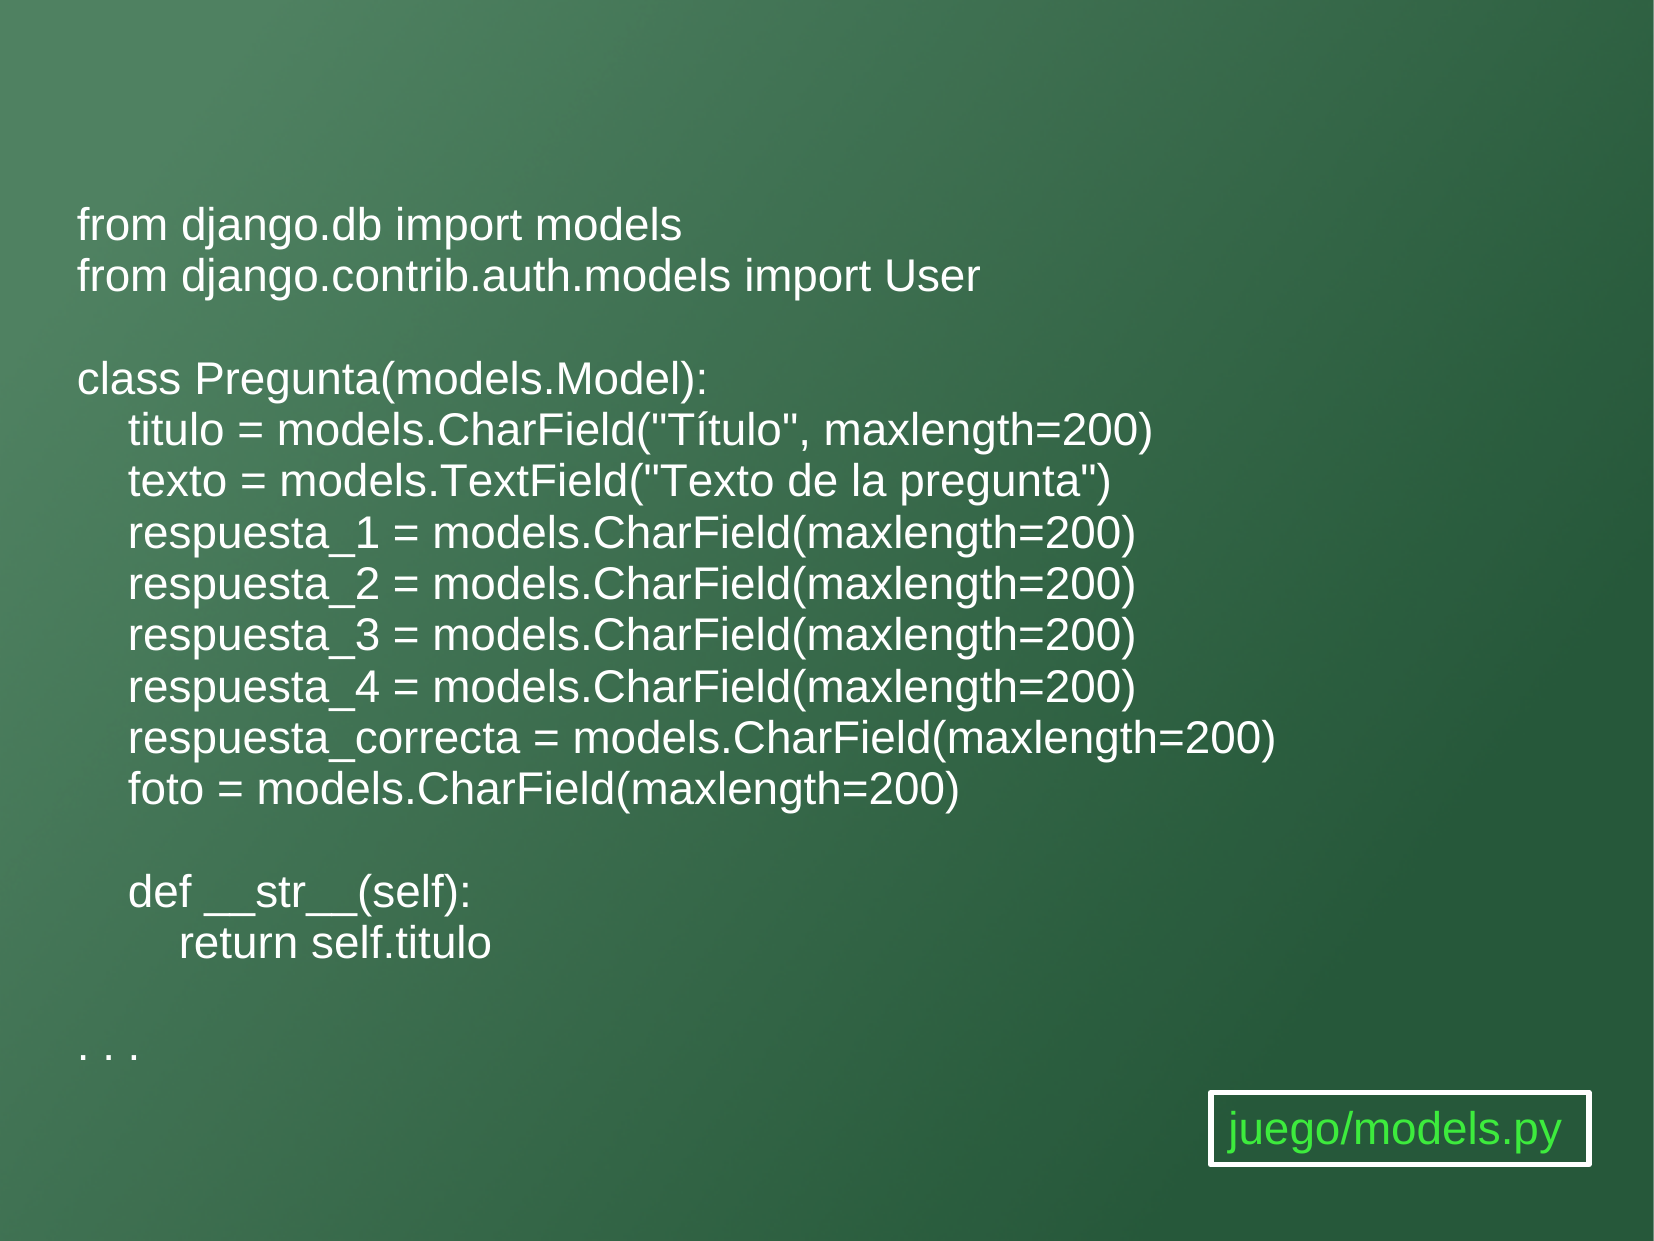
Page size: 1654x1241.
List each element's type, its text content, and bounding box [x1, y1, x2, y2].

picture [0, 0, 1654, 1241]
text_box juego/models.py [1210, 1092, 1589, 1165]
subtitle from django.db import models from django.contrib.auth.models import User class Pregunta(models.Model): titulo = models.CharField("Título", maxlength=200) texto = models.TextField("Texto de la pregunta") respuesta_1 = models.CharField(maxlength=200) respuesta_2 = models.CharField(maxlength=200) respuesta_3 = models.CharField(maxlength=200) respuesta_4 = models.CharField(maxlength=200) respuesta_correcta = models.CharField(maxlength=200) foto = models.CharField(maxlength=200) def __str__(self): return self.titulo . . . [76, 177, 1565, 1093]
